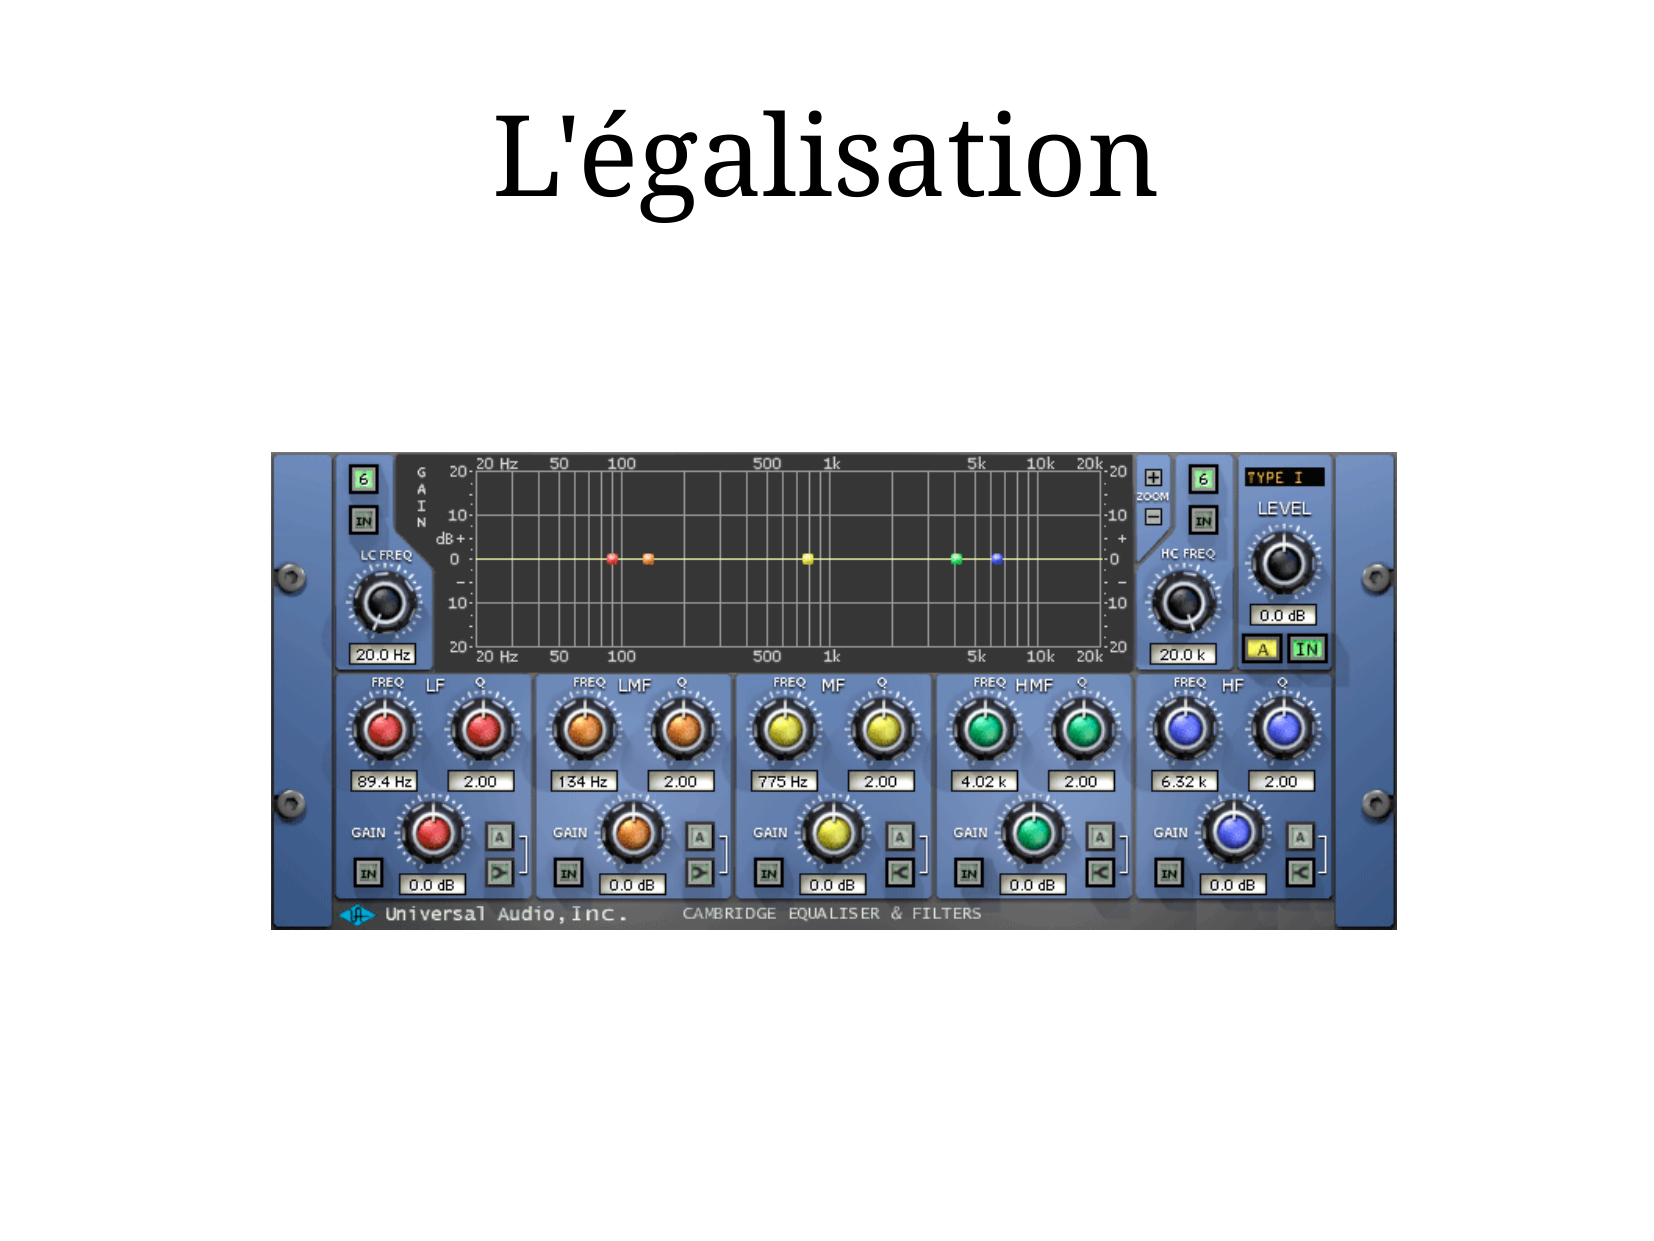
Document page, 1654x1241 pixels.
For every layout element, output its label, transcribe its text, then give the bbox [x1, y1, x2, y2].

title L'égalisation [82, 49, 1571, 257]
picture [271, 452, 1397, 930]
